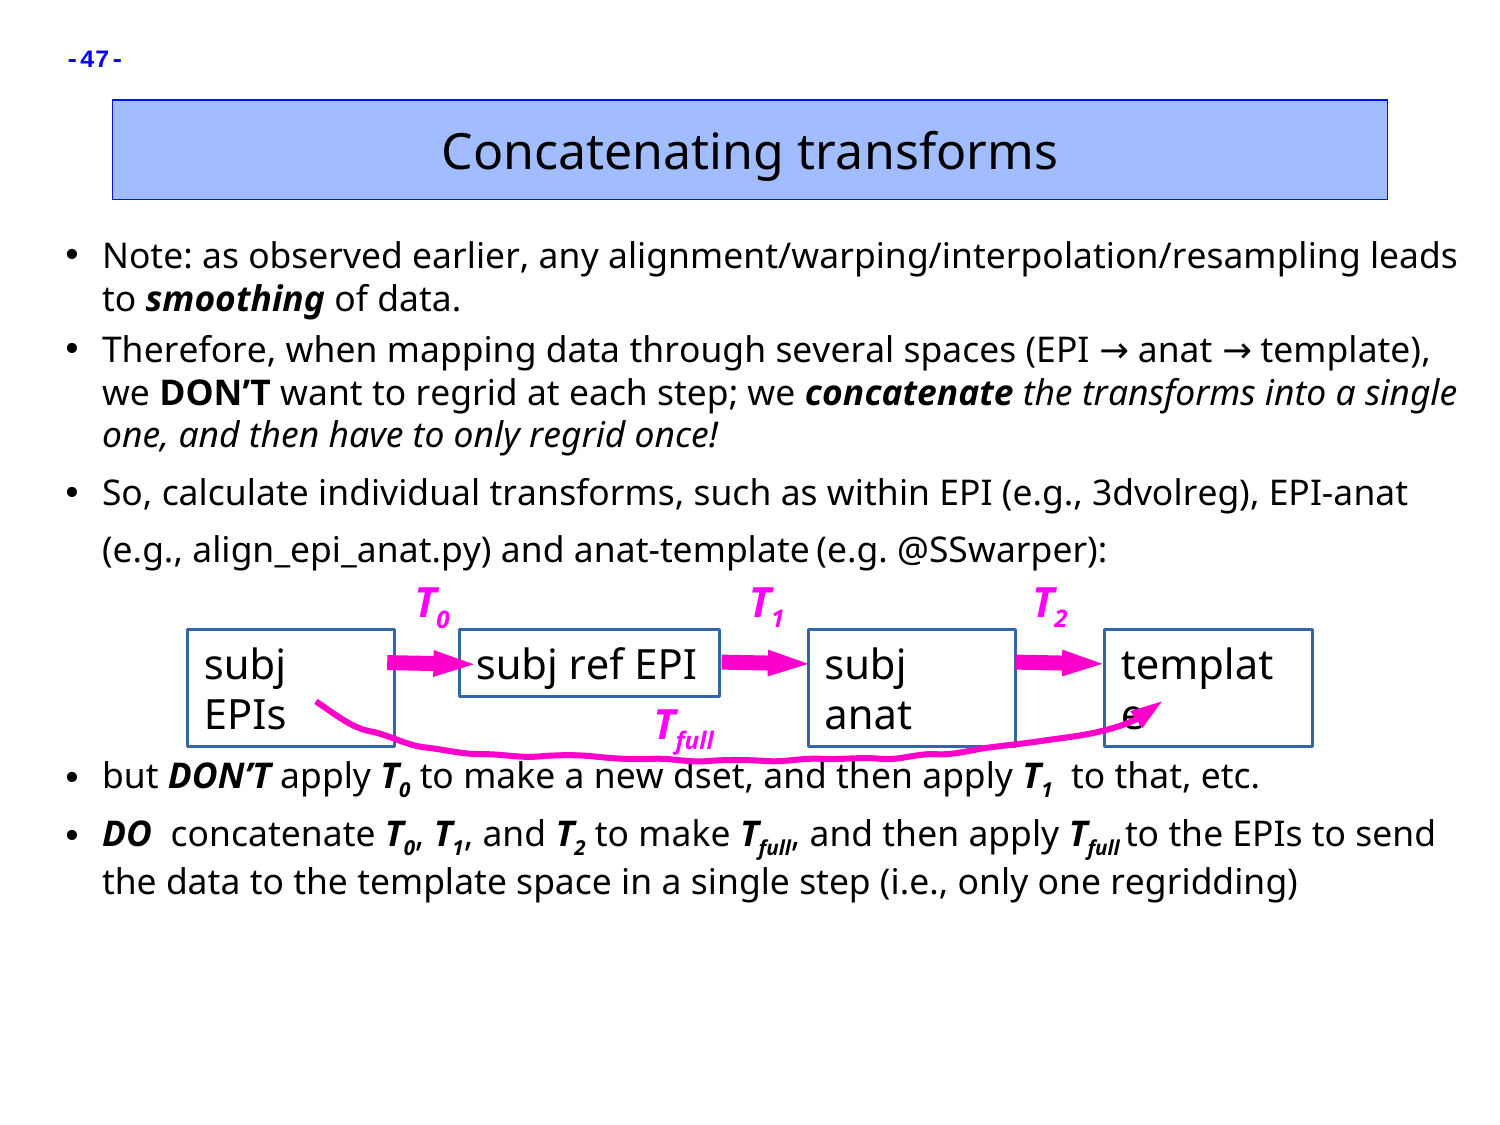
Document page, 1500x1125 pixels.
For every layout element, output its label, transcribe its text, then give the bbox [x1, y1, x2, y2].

text_box subj EPIs [187, 629, 395, 697]
text_box Tfull [637, 688, 746, 764]
text_box T1 [732, 566, 823, 642]
text_box T0 [398, 567, 488, 643]
text_box subj anat [808, 629, 1016, 697]
text_box Concatenating transforms [112, 99, 1388, 200]
text_box T2 [1015, 566, 1106, 642]
text_box template [1104, 629, 1313, 697]
text_box Note: as observed earlier, any alignment/warping/interpolation/resampling leads to smoothing of data. Therefore, when mapping data through several spaces (EPI → anat → template), we DON’T want to regrid at each step; we concatenate the transforms into a single one, and then have to only regrid once! So, calculate individual transforms, such as within EPI (e.g., 3dvolreg), EPI-anat (e.g., align_epi_anat.py) and anat-template (e.g. @SSwarper): but DON’T apply T0 to make a new dset, and then apply T1 to that, etc. DO concatenate T0, T1, and T2 to make Tfull, and then apply Tfull to the EPIs to send the data to the template space in a single step (i.e., only one regridding) [49, 226, 1478, 966]
text_box subj ref EPI [459, 629, 720, 697]
